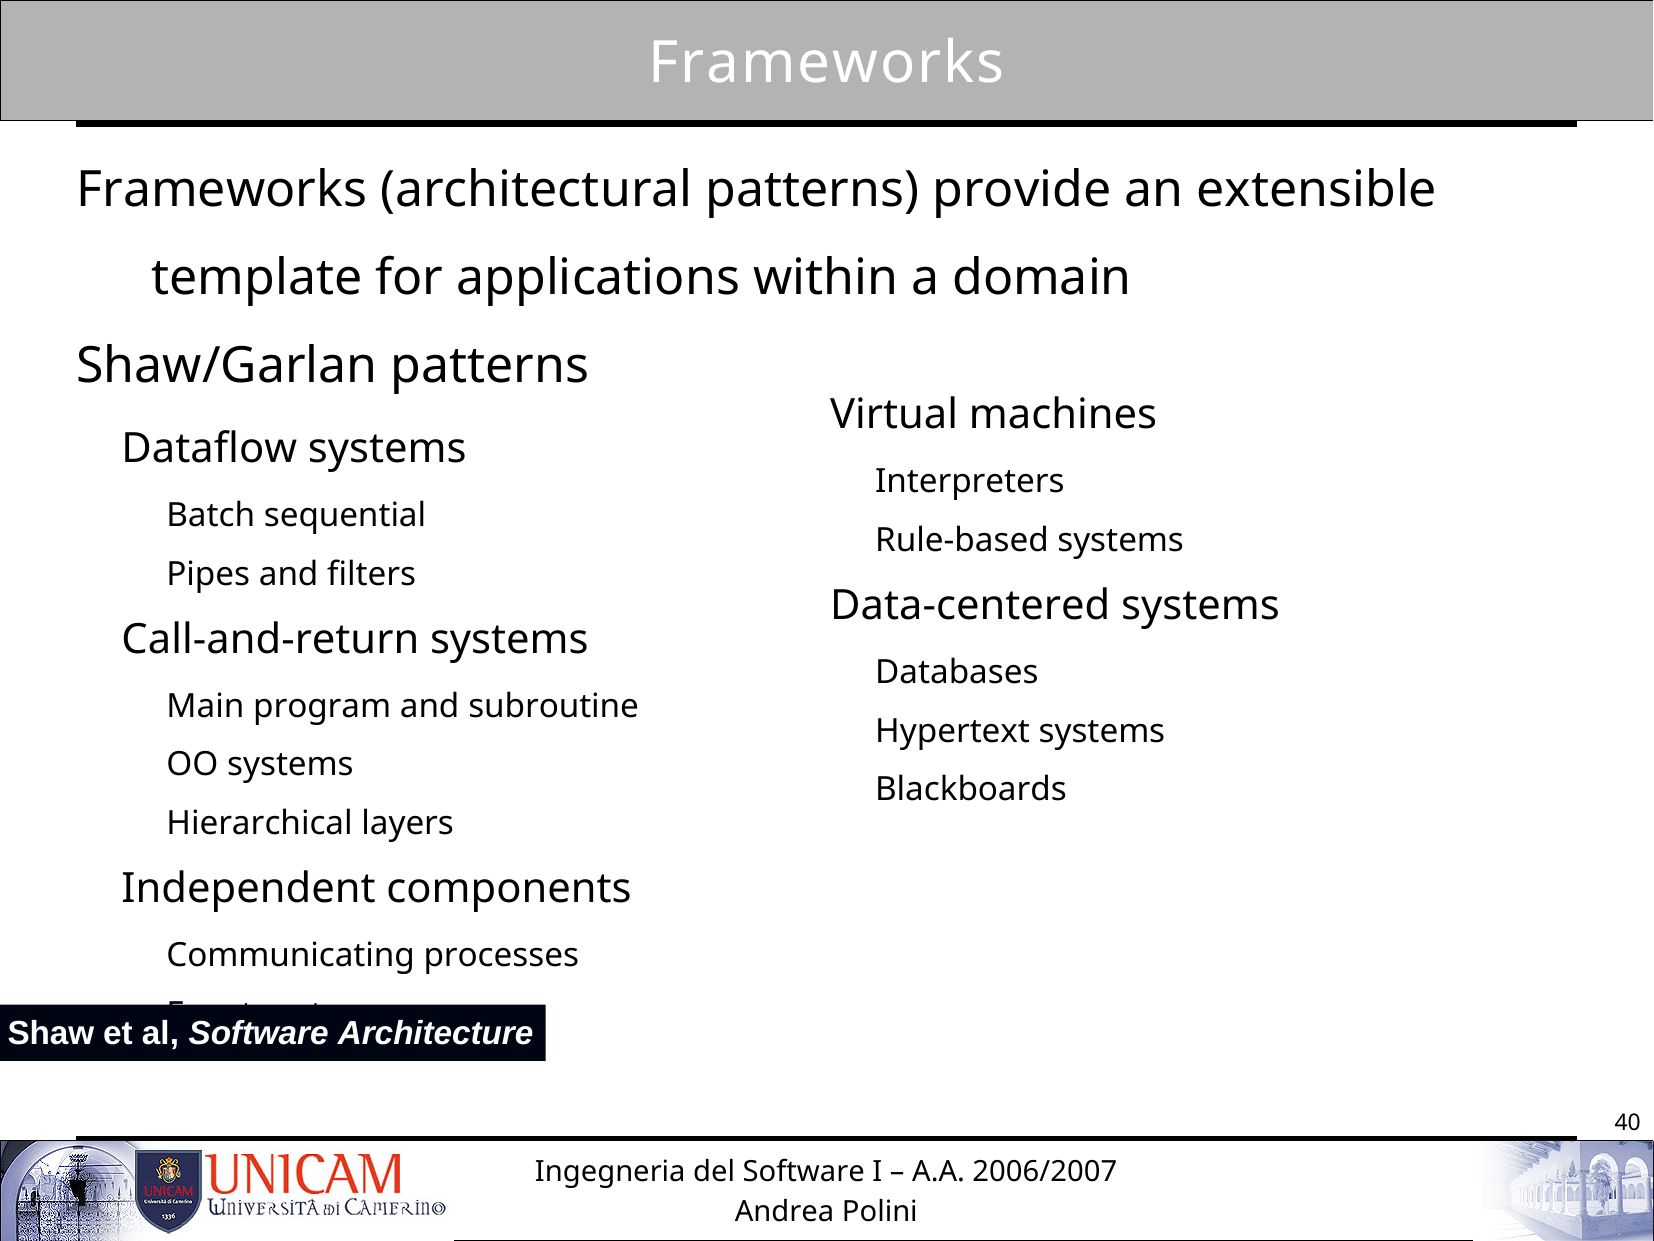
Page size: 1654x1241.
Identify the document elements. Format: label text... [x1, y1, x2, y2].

text_box Shaw et al, Software Architecture [0, 1004, 546, 1061]
picture [1473, 1141, 1654, 1241]
list Frameworks (architectural patterns) provide an extensible template for applications within a domain Shaw/Garlan patterns Dataflow systems Batch sequential Pipes and filters Call-and-return systems Main program and subroutine OO systems Hierarchical layers Independent components Communicating processes Event systems [76, 152, 1577, 968]
picture [0, 1141, 454, 1241]
list Virtual machines Interpreters Rule-based systems Data-centered systems Databases Hypertext systems Blackboards [785, 383, 1595, 902]
title Frameworks [0, 0, 1653, 121]
